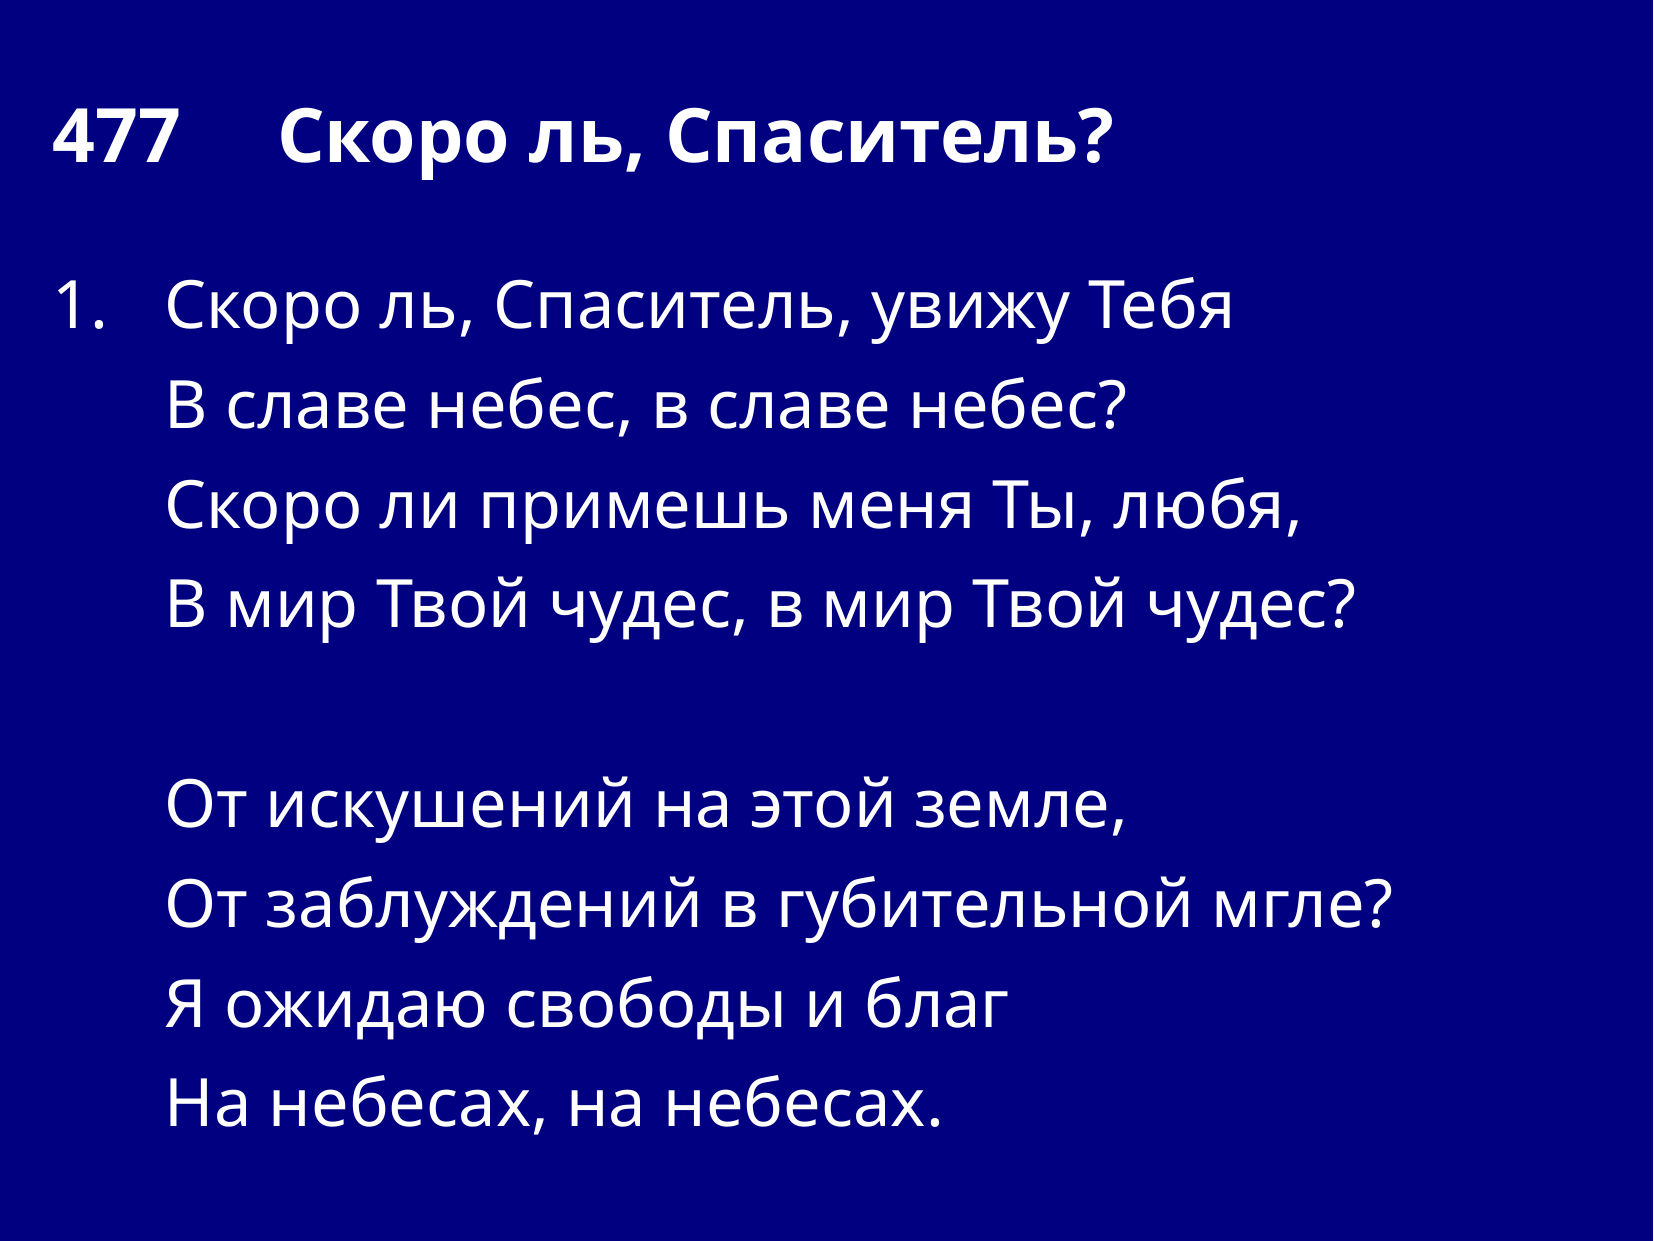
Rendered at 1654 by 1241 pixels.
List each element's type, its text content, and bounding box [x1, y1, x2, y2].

text_box 1. Скоро ль, Спаситель, увижу Тебя В славе небес, в славе небес? Скоро ли примешь меня Ты, любя, В мир Твой чудес, в мир Твой чудес? От искушений на этой земле, От заблуждений в губительной мгле? Я ожидаю свободы и благ На небесах, на небесах. [37, 188, 1576, 1163]
text_box 477 Скоро ль, Спаситель? [37, 75, 1576, 188]
